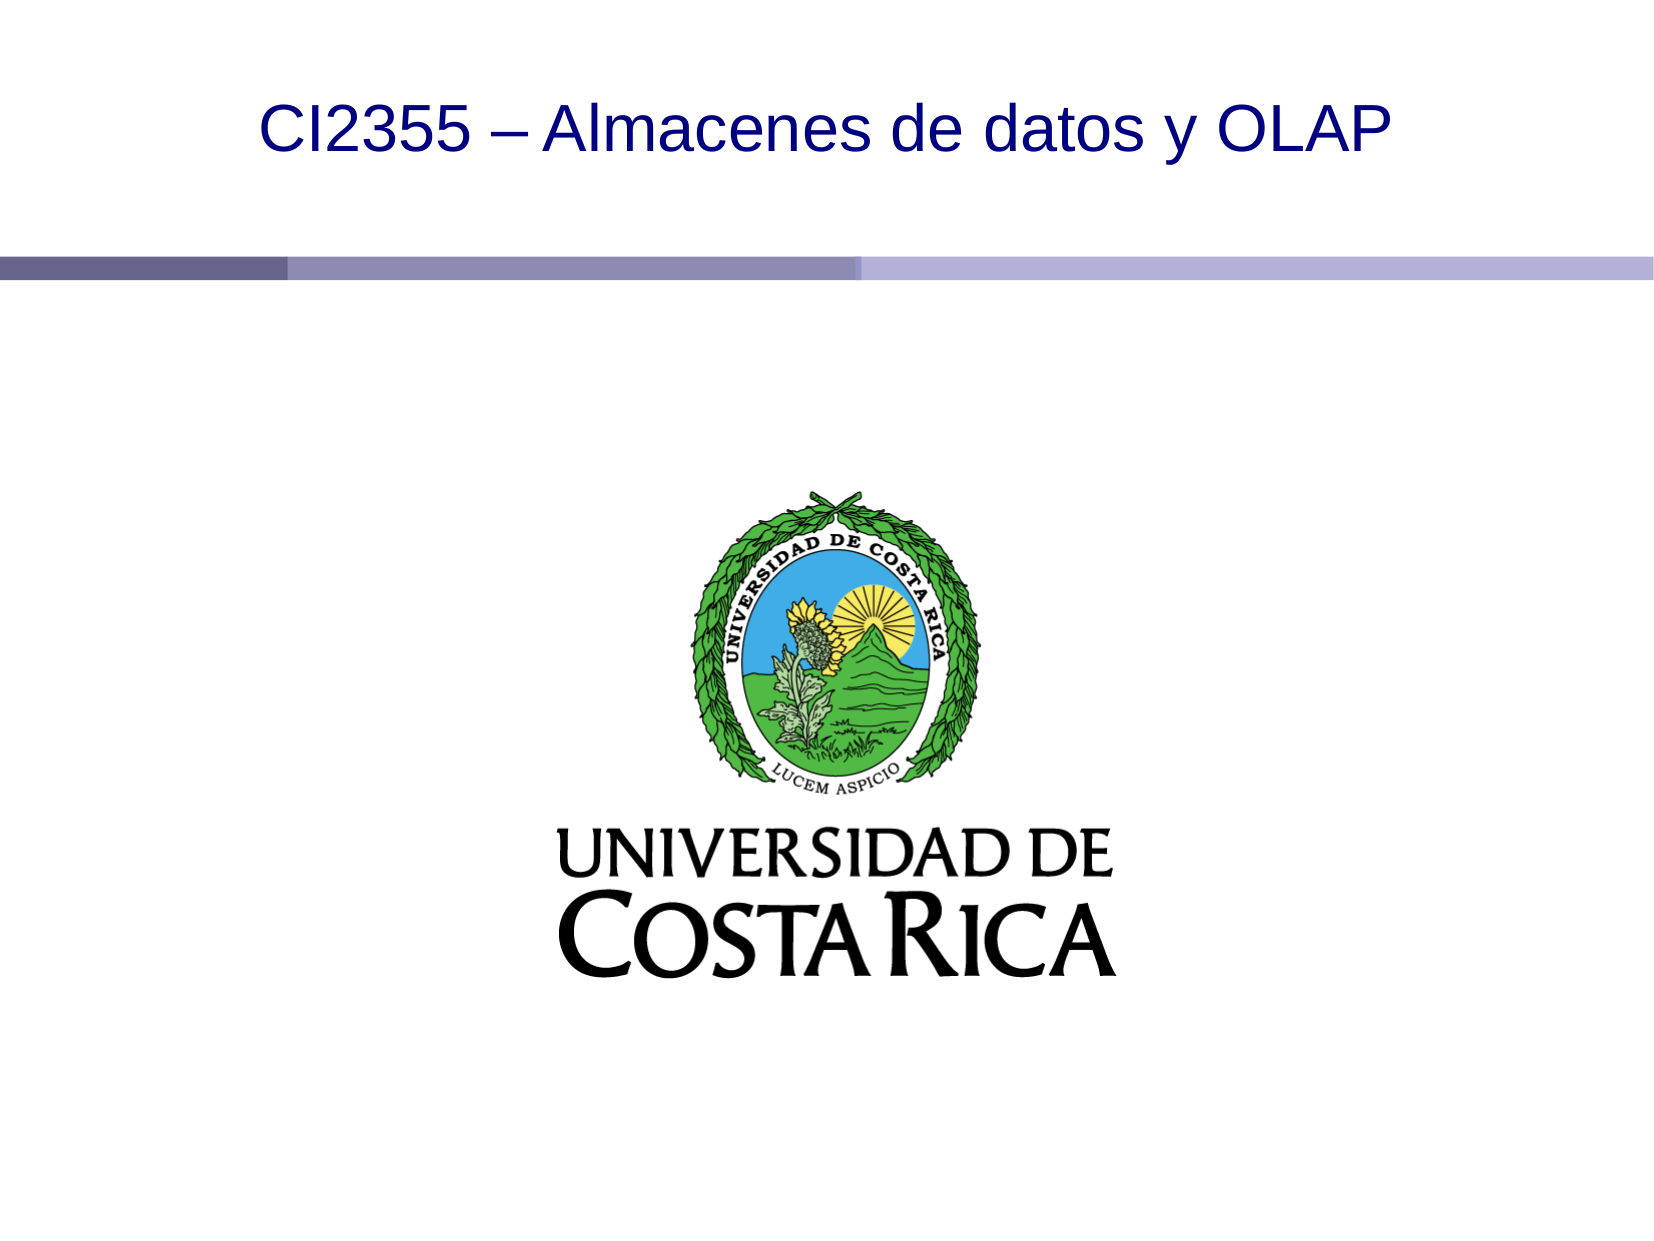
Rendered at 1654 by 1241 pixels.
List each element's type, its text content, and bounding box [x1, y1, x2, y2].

picture [551, 487, 1126, 986]
title CI2355 – Almacenes de datos y OLAP [0, 0, 1654, 257]
